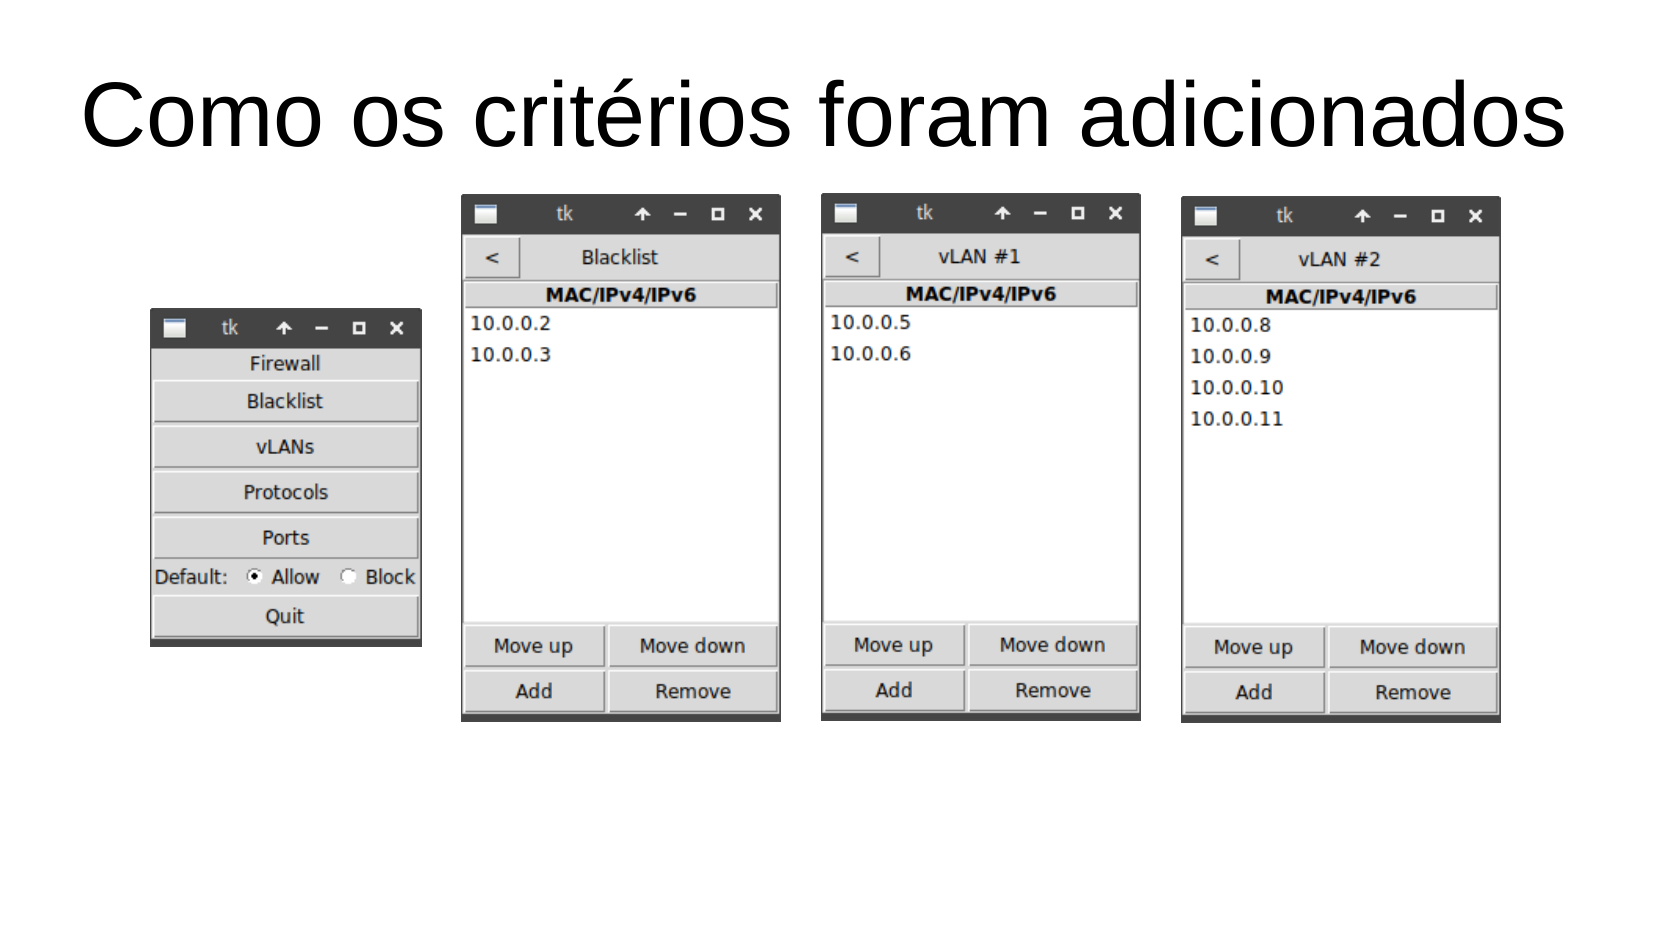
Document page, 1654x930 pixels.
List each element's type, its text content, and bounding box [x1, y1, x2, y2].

picture [150, 308, 422, 647]
picture [1181, 218, 1501, 723]
title Como os critérios foram adicionados [45, 12, 1606, 218]
picture [821, 218, 1141, 721]
picture [461, 218, 781, 722]
